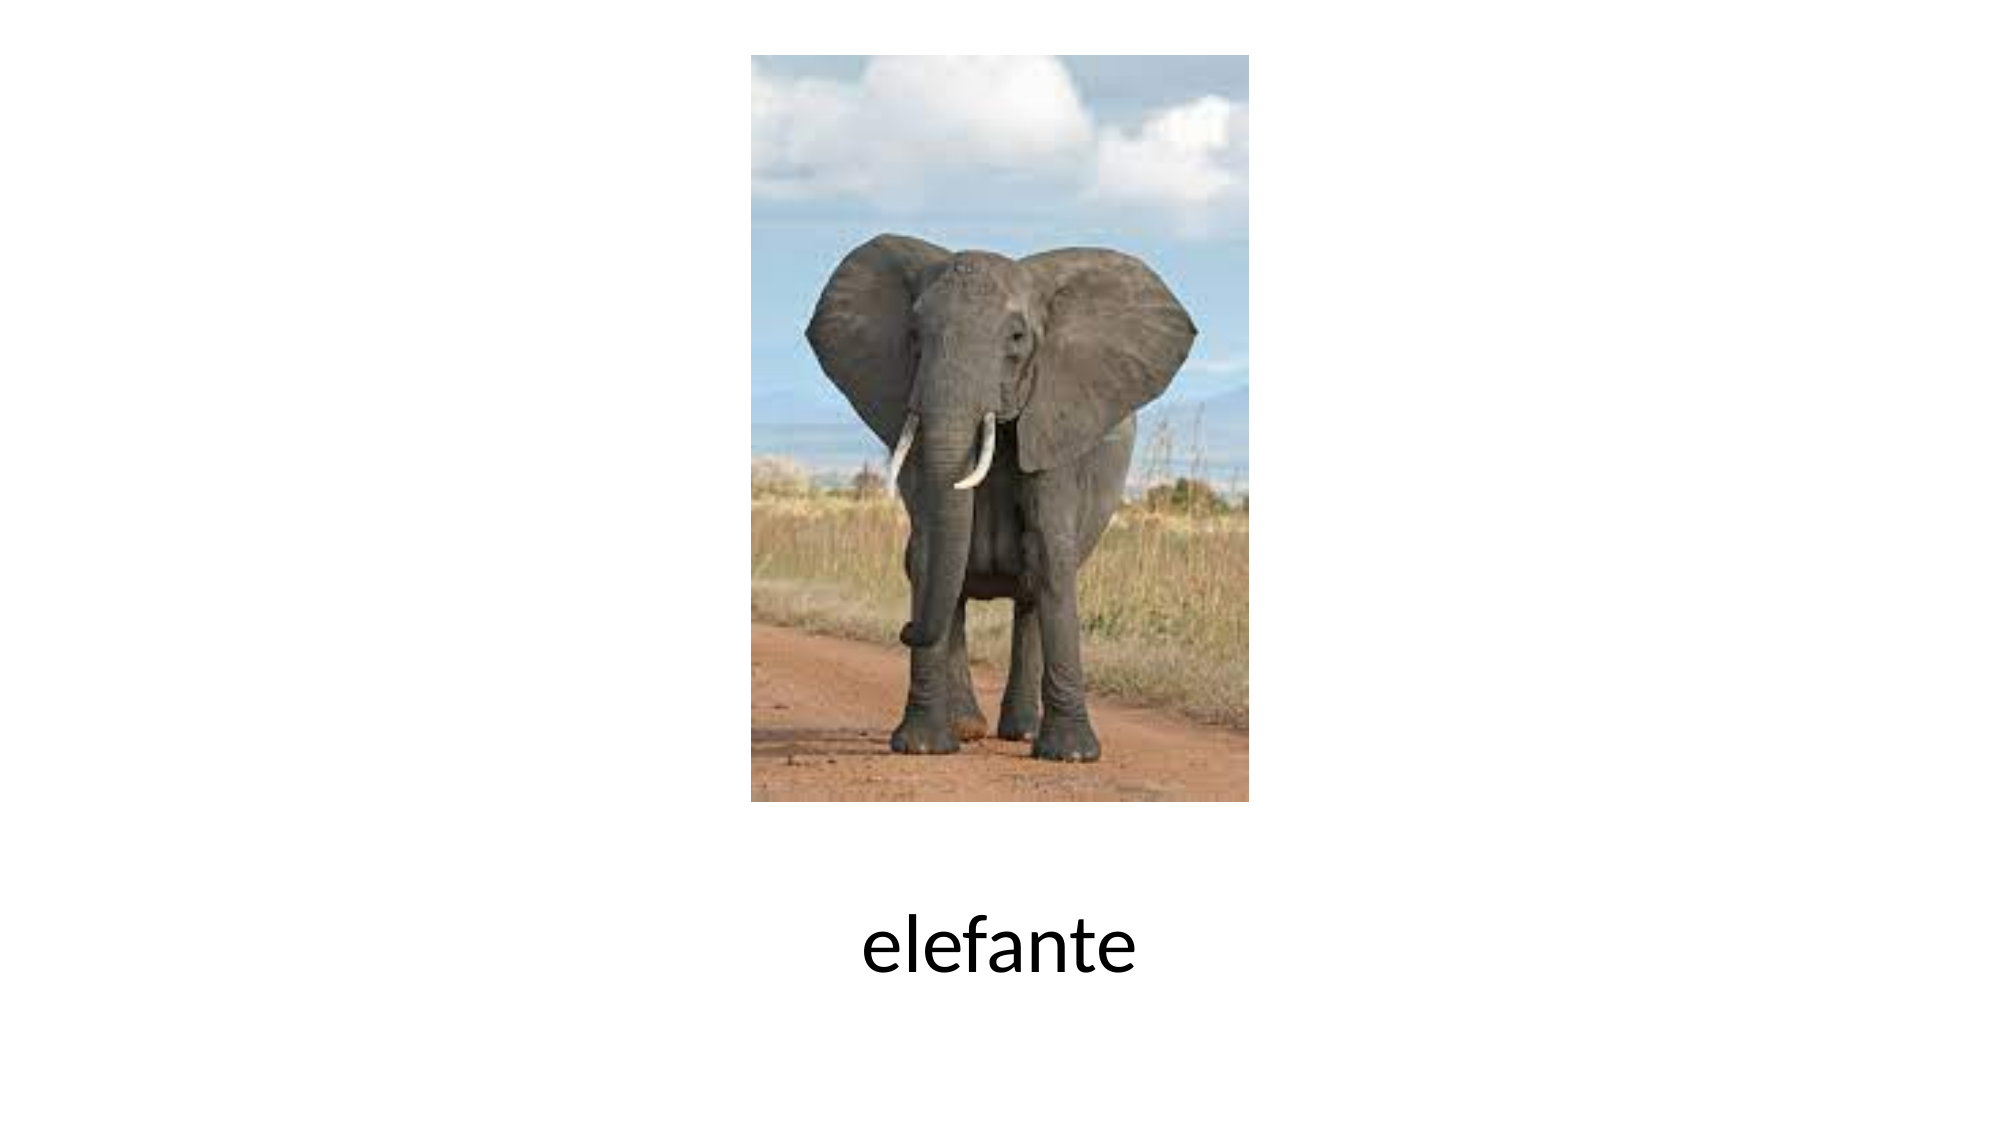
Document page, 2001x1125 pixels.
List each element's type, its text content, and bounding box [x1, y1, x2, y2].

picture [751, 55, 1249, 802]
text_box elefante [835, 881, 1165, 997]
